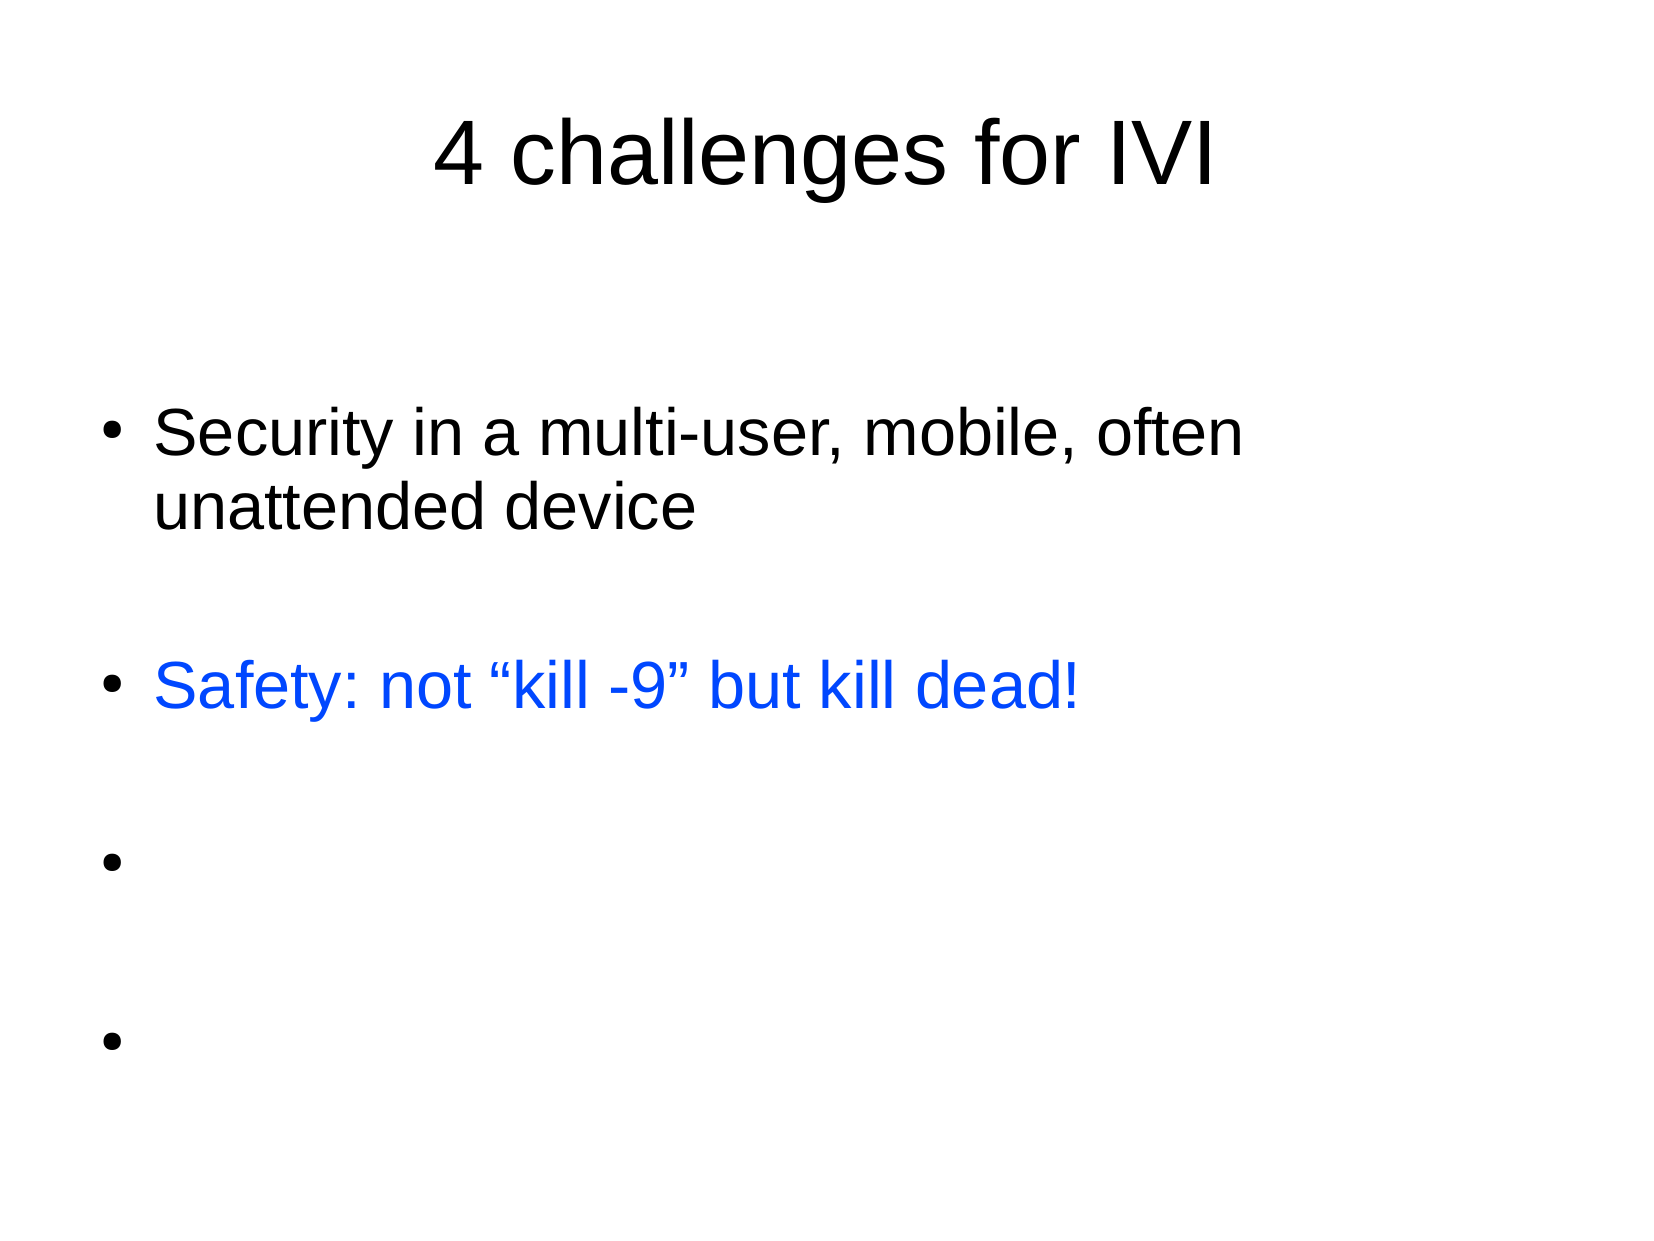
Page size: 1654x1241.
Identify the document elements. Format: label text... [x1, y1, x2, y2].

title 4 challenges for IVI [82, 49, 1571, 257]
list Security in a multi-user, mobile, often unattended device Safety: not “kill -9” but kill dead! [82, 290, 1571, 1109]
